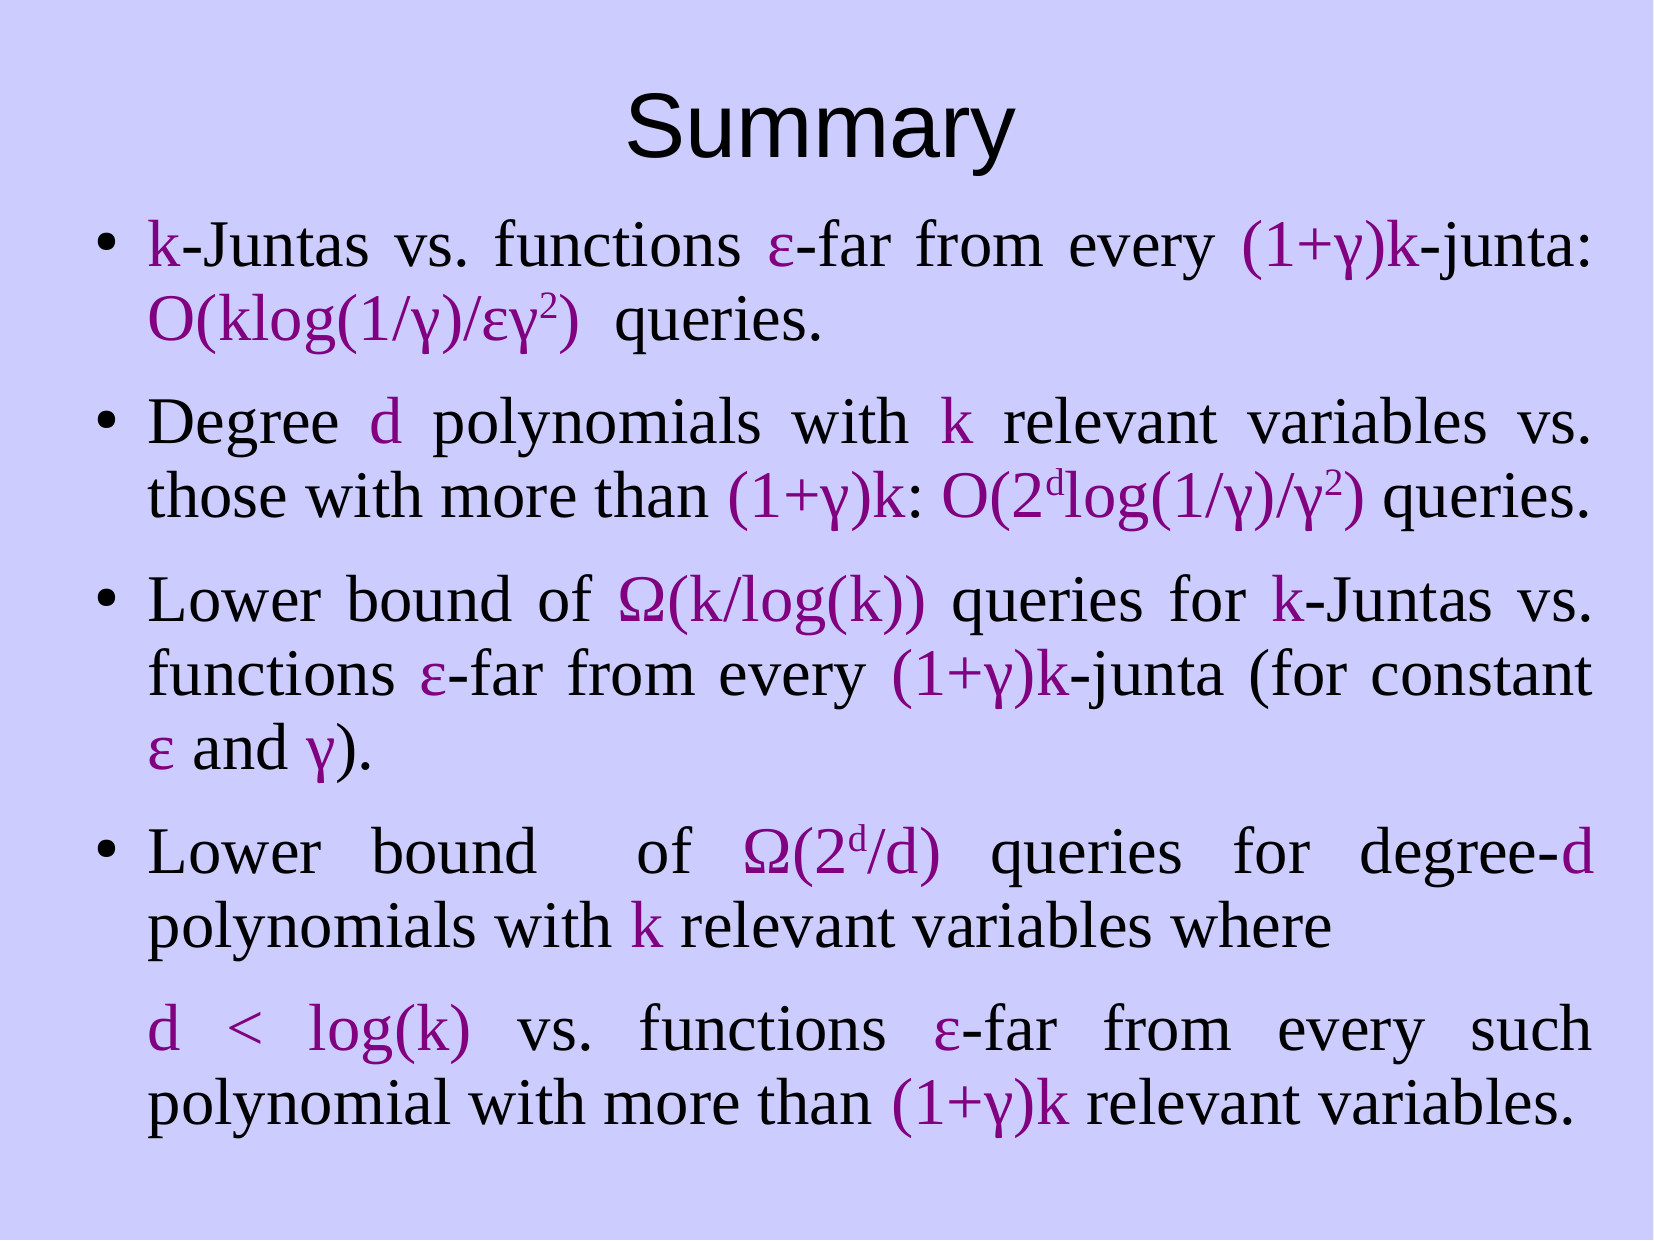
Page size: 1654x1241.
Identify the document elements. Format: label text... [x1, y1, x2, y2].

list k-Juntas vs. functions ε-far from every (1+γ)k-junta: O(klog(1/γ)/εγ2) queries. Degree d polynomials with k relevant variables vs. those with more than (1+γ)k: O(2dlog(1/γ)/γ2) queries. Lower bound of Ω(k/log(k)) queries for k-Juntas vs. functions ε-far from every (1+γ)k-junta (for constant ε and γ). Lower bound of Ω(2d/d) queries for degree-d polynomials with k relevant variables where d < log(k) vs. functions ε-far from every such polynomial with more than (1+γ)k relevant variables. [76, 206, 1595, 1152]
title Summary [76, 29, 1565, 206]
